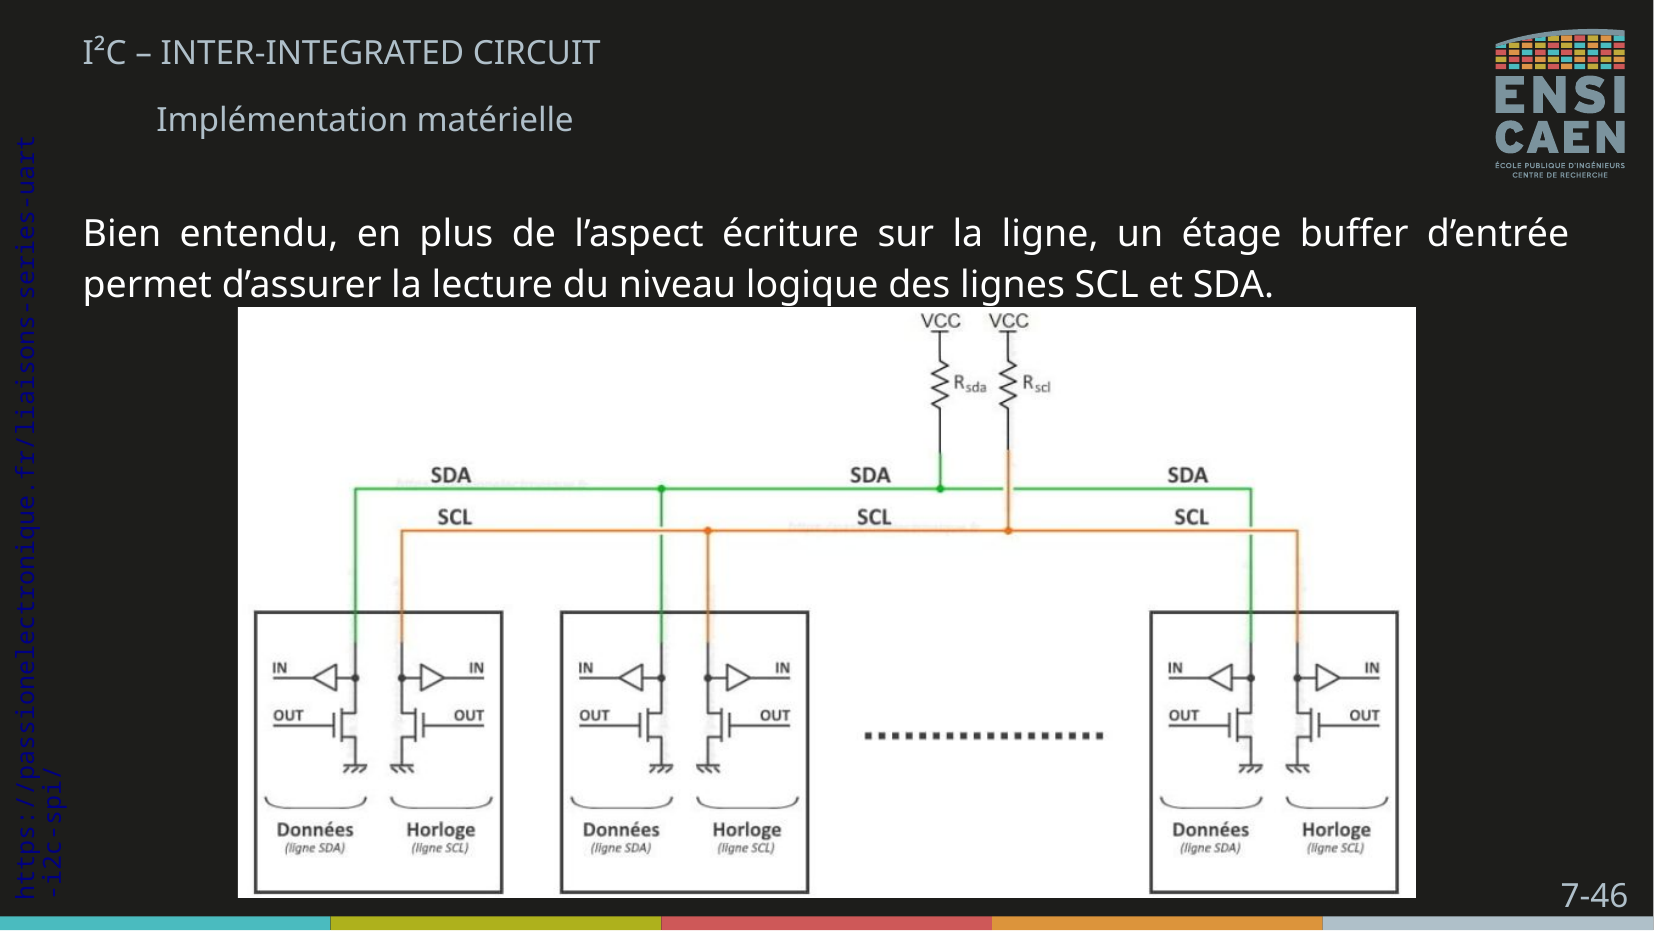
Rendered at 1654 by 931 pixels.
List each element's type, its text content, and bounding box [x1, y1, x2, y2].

text_box https://passionelectronique.fr/liaisons-series-uart-i2c-spi/ [0, 118, 40, 916]
title I²C – INTER-INTEGRATED CIRCUIT Implémentation matérielle [82, 0, 1467, 148]
picture [237, 307, 1416, 898]
list Bien entendu, en plus de l’aspect écriture sur la ligne, un étage buffer d’entrée permet d’assurer la lecture du niveau logique des lignes SCL et SDA. [82, 206, 1571, 916]
